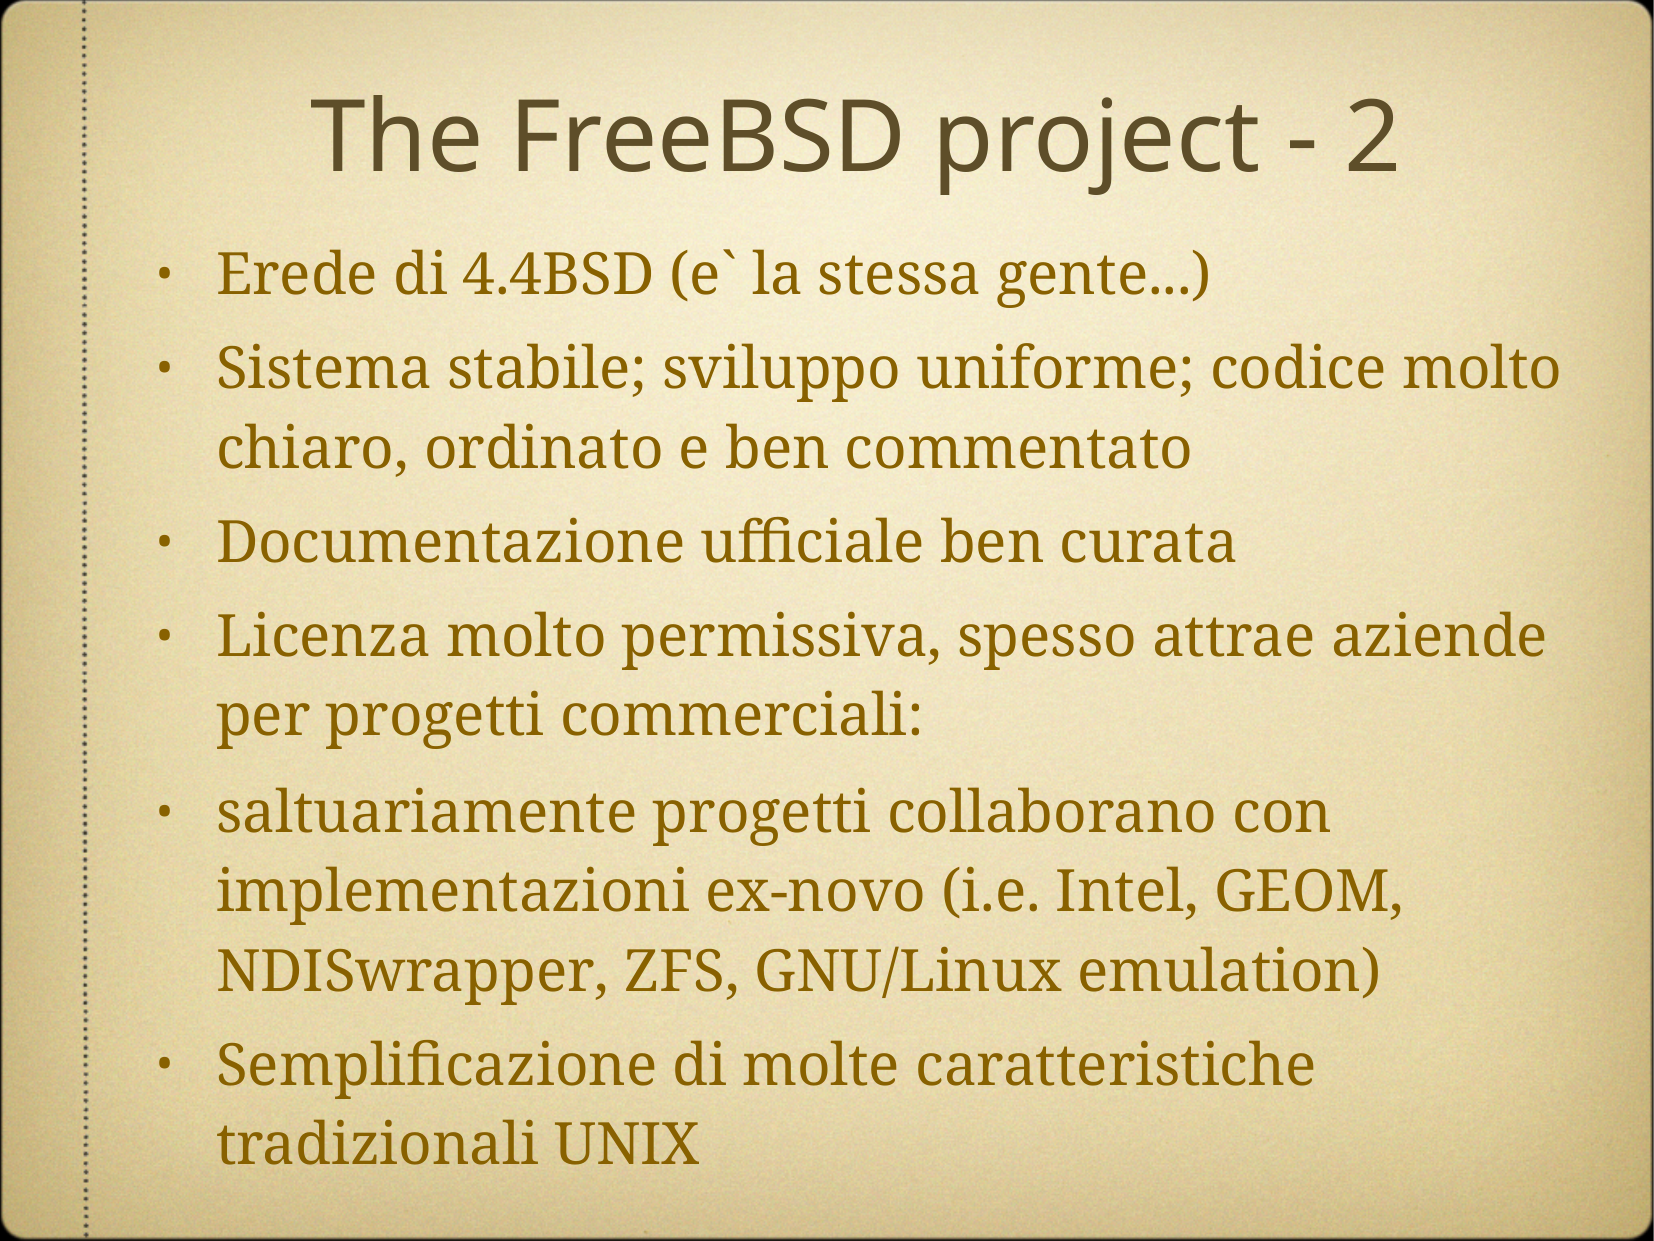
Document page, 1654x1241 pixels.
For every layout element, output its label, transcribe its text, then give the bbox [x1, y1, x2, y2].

picture [0, 0, 1654, 1241]
list Erede di 4.4BSD (e` la stessa gente...) Sistema stabile; sviluppo uniforme; codice molto chiaro, ordinato e ben commentato Documentazione ufficiale ben curata Licenza molto permissiva, spesso attrae aziende per progetti commerciali: saltuariamente progetti collaborano con implementazioni ex-novo (i.e. Intel, GEOM, NDISwrapper, ZFS, GNU/Linux emulation) Semplificazione di molte caratteristiche tradizionali UNIX [121, 232, 1612, 1163]
title The FreeBSD project - 2 [118, 0, 1595, 265]
